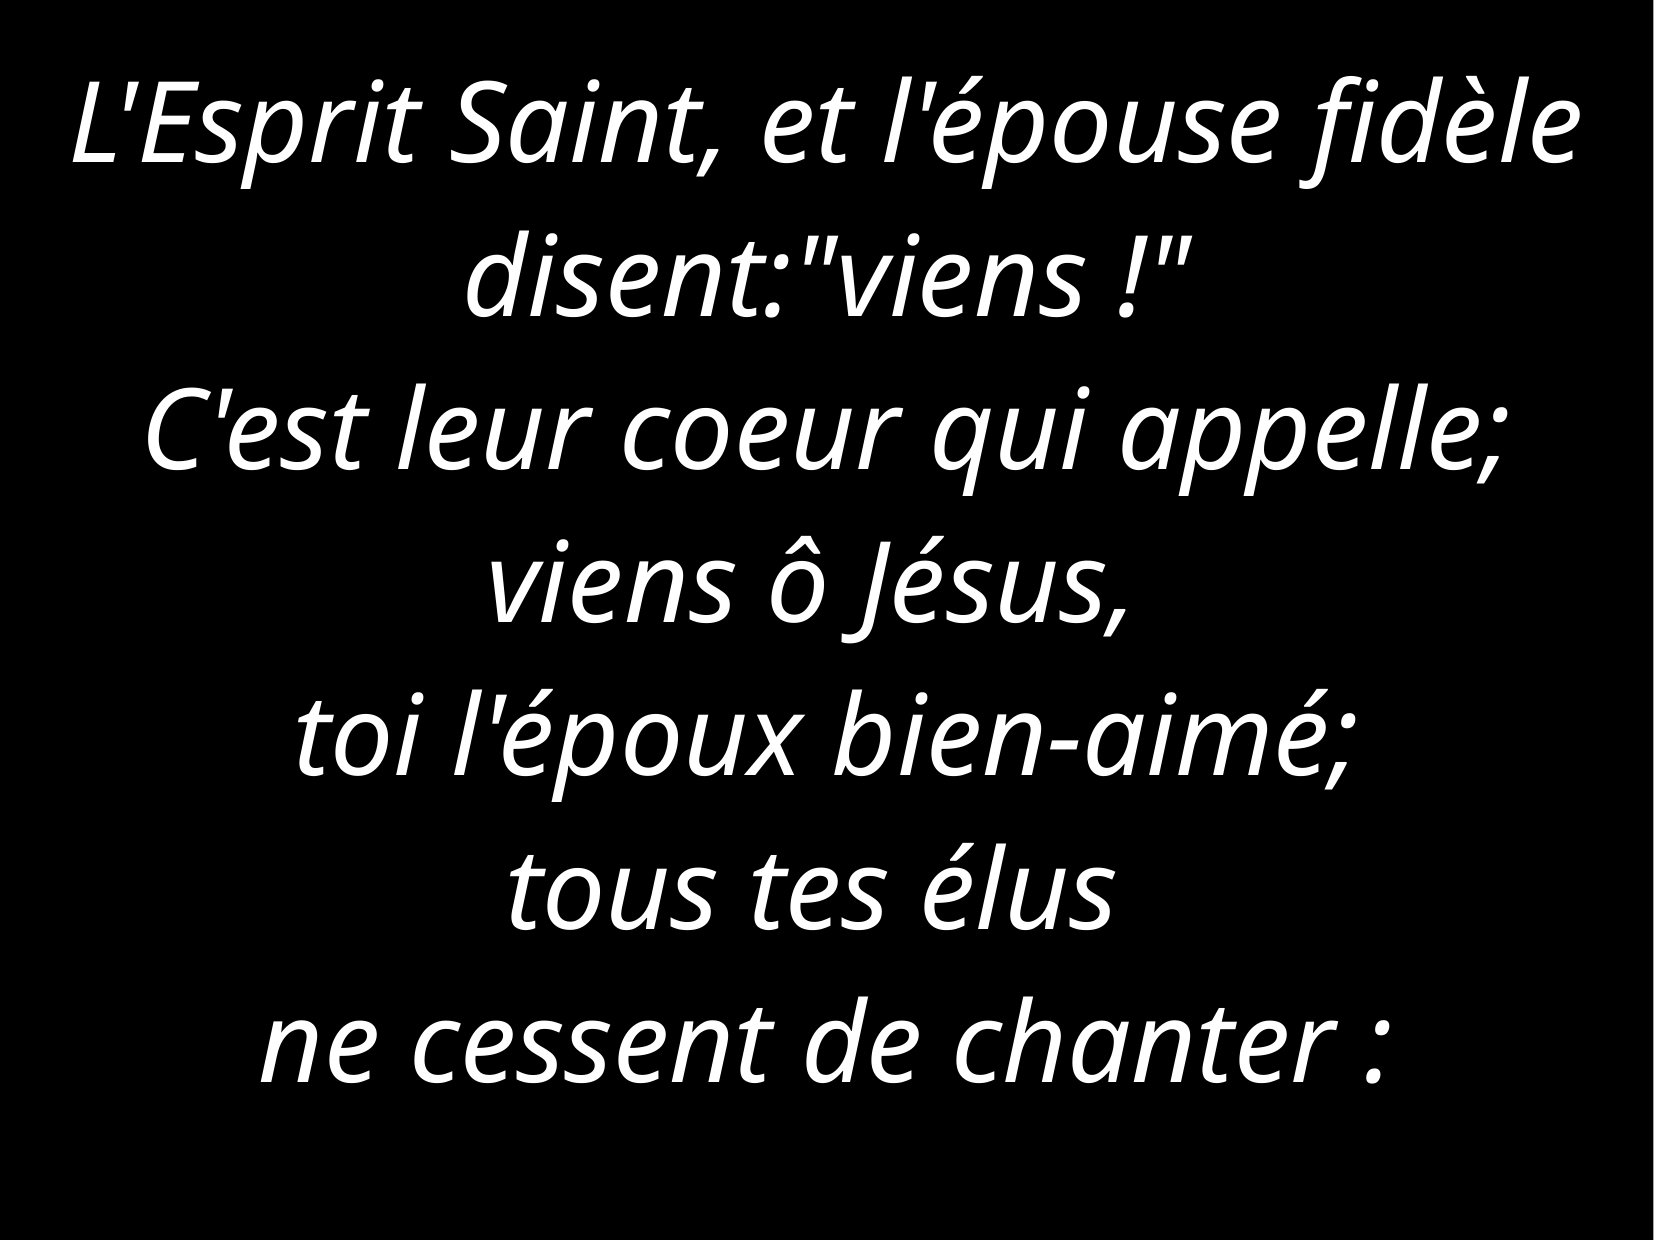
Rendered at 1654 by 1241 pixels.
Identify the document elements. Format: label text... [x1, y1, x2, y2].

subtitle L'Esprit Saint, et l'épouse fidèle disent:"viens !" C'est leur coeur qui appelle; viens ô Jésus, toi l'époux bien-aimé; tous tes élus ne cessent de chanter : [0, 0, 1654, 1241]
